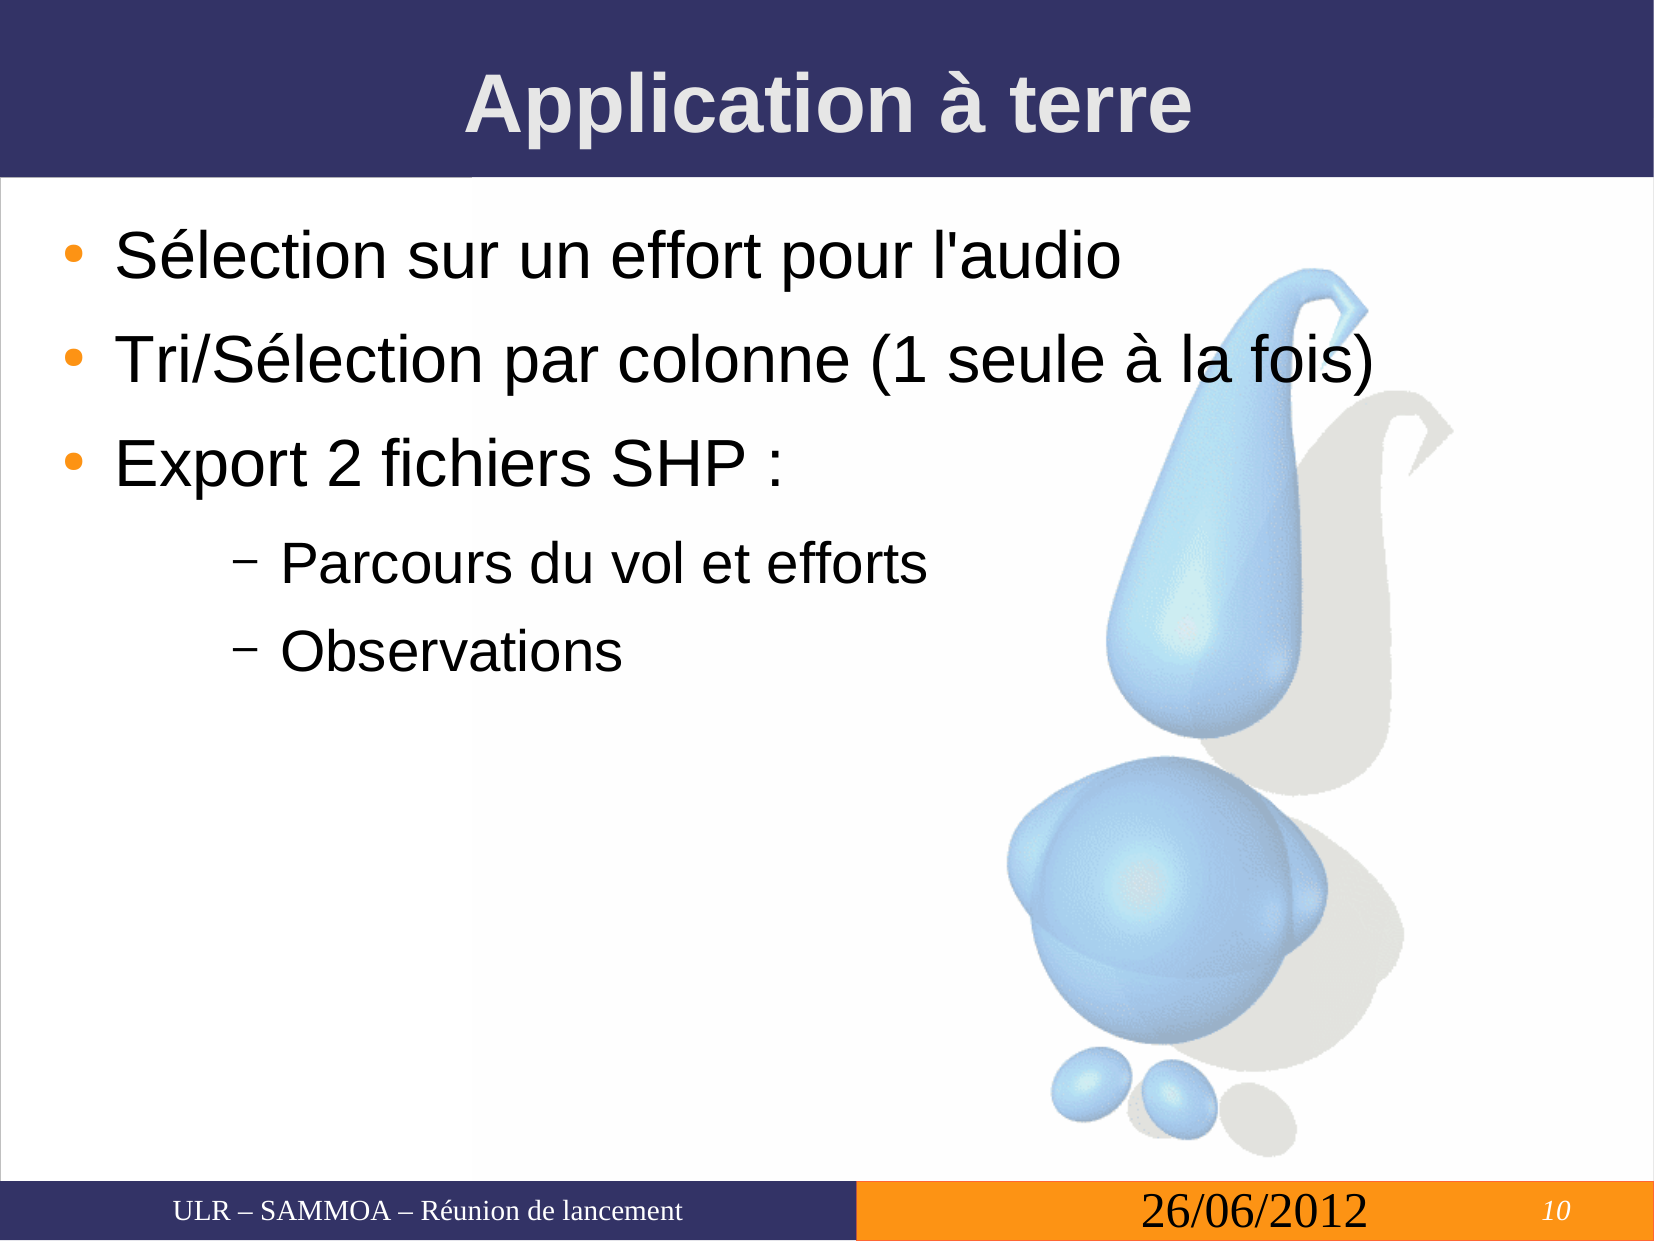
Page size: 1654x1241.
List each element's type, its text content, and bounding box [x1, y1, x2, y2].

title Application à terre [123, 0, 1536, 208]
picture [472, 178, 1654, 1181]
list Sélection sur un effort pour l'audio Tri/Sélection par colonne (1 seule à la fois) Export 2 fichiers SHP : Parcours du vol et efforts Observations [44, 217, 1550, 1150]
